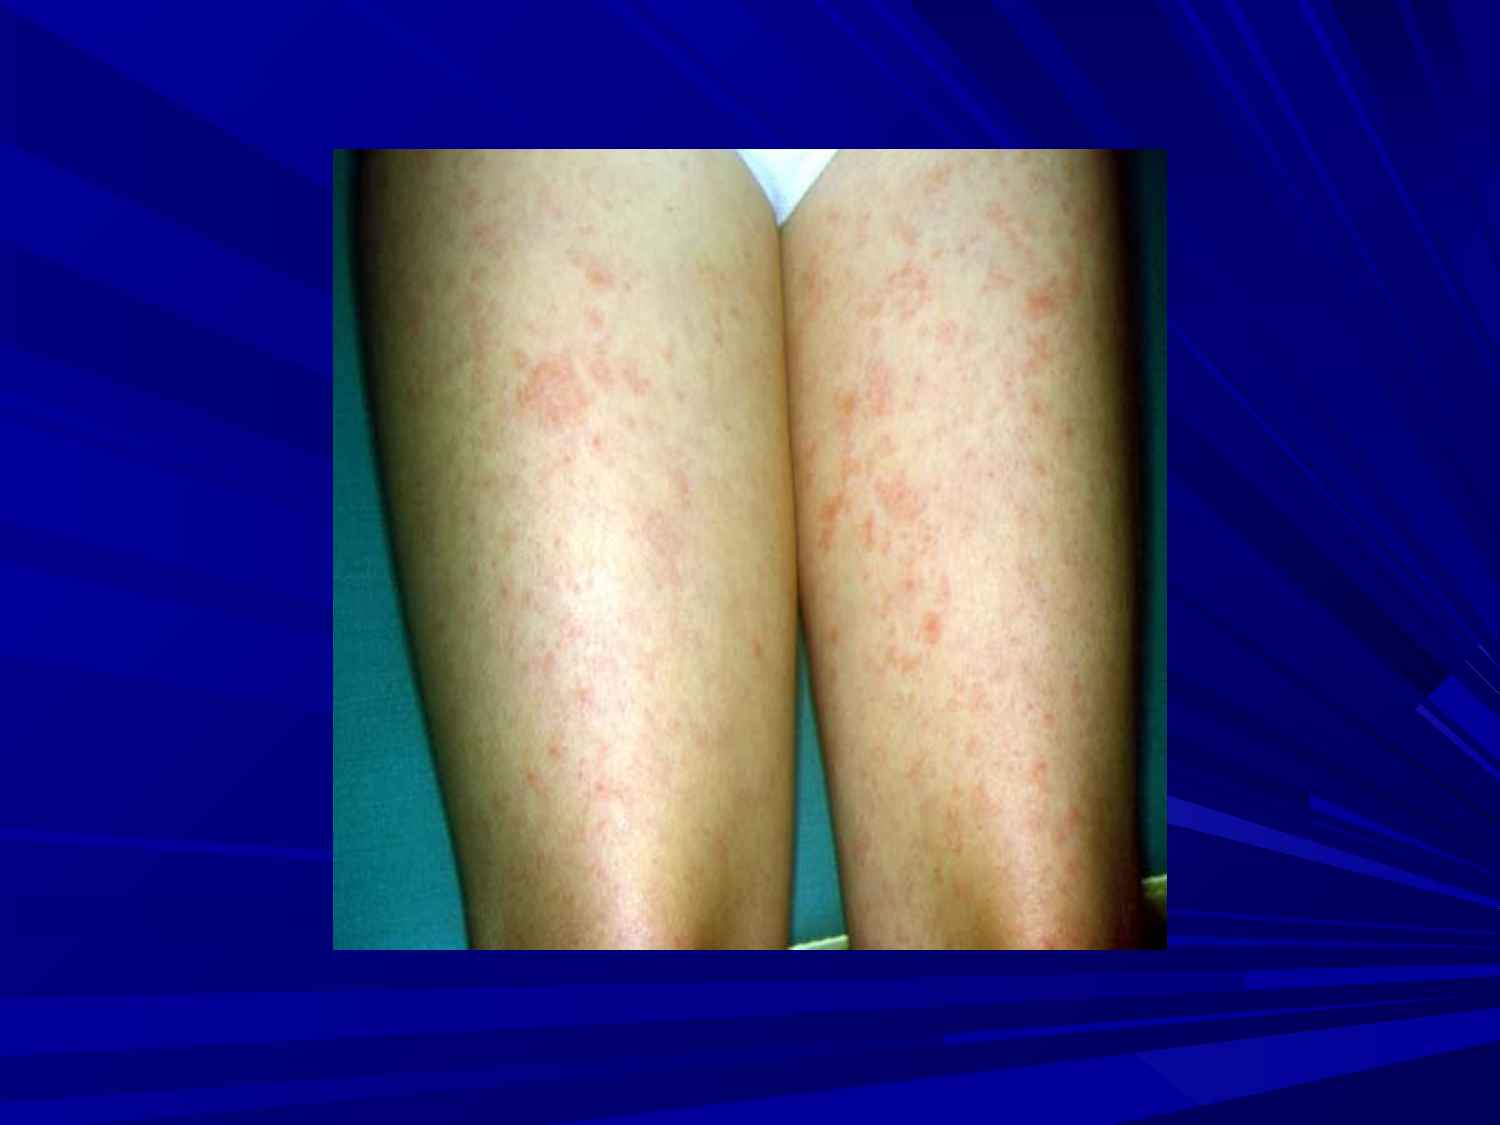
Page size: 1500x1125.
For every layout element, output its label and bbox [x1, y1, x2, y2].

picture [333, 149, 1167, 951]
